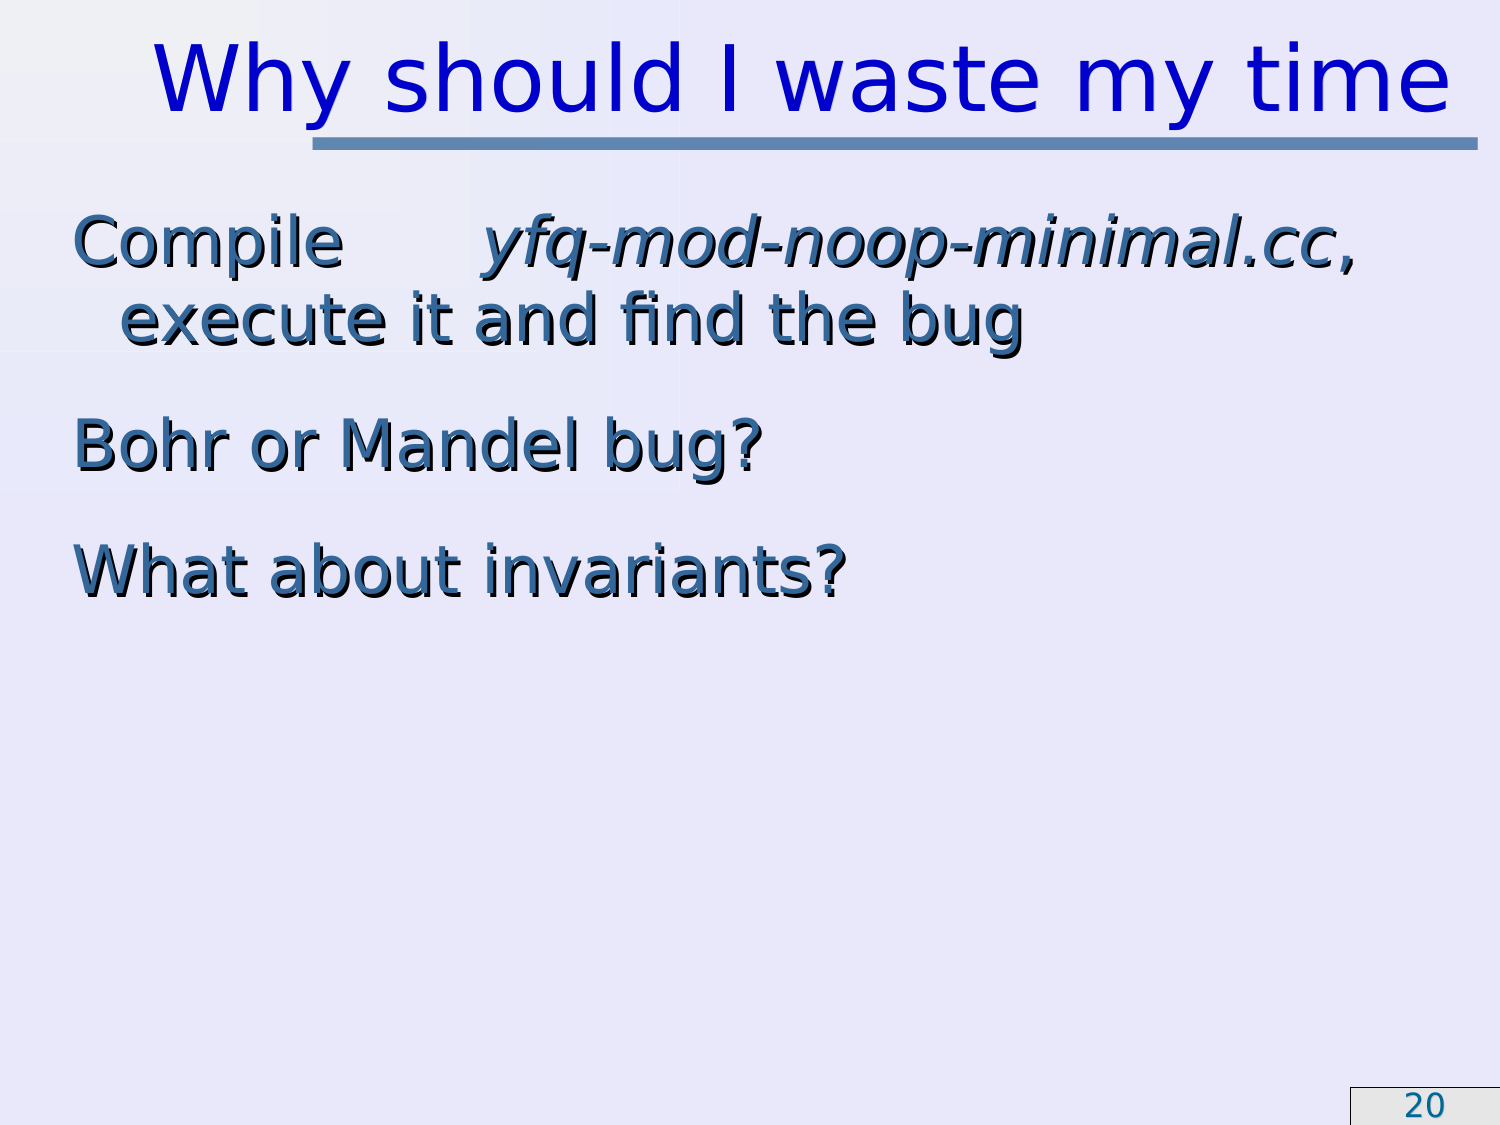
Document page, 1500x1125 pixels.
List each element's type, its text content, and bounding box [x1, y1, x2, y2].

text_box [312, 137, 1478, 150]
title Why should I waste my time [18, 0, 1470, 141]
text_box Compile yfq-mod-noop-minimal.cc, execute it and find the bug Bohr or Mandel bug? What about invariants? [56, 194, 1451, 943]
